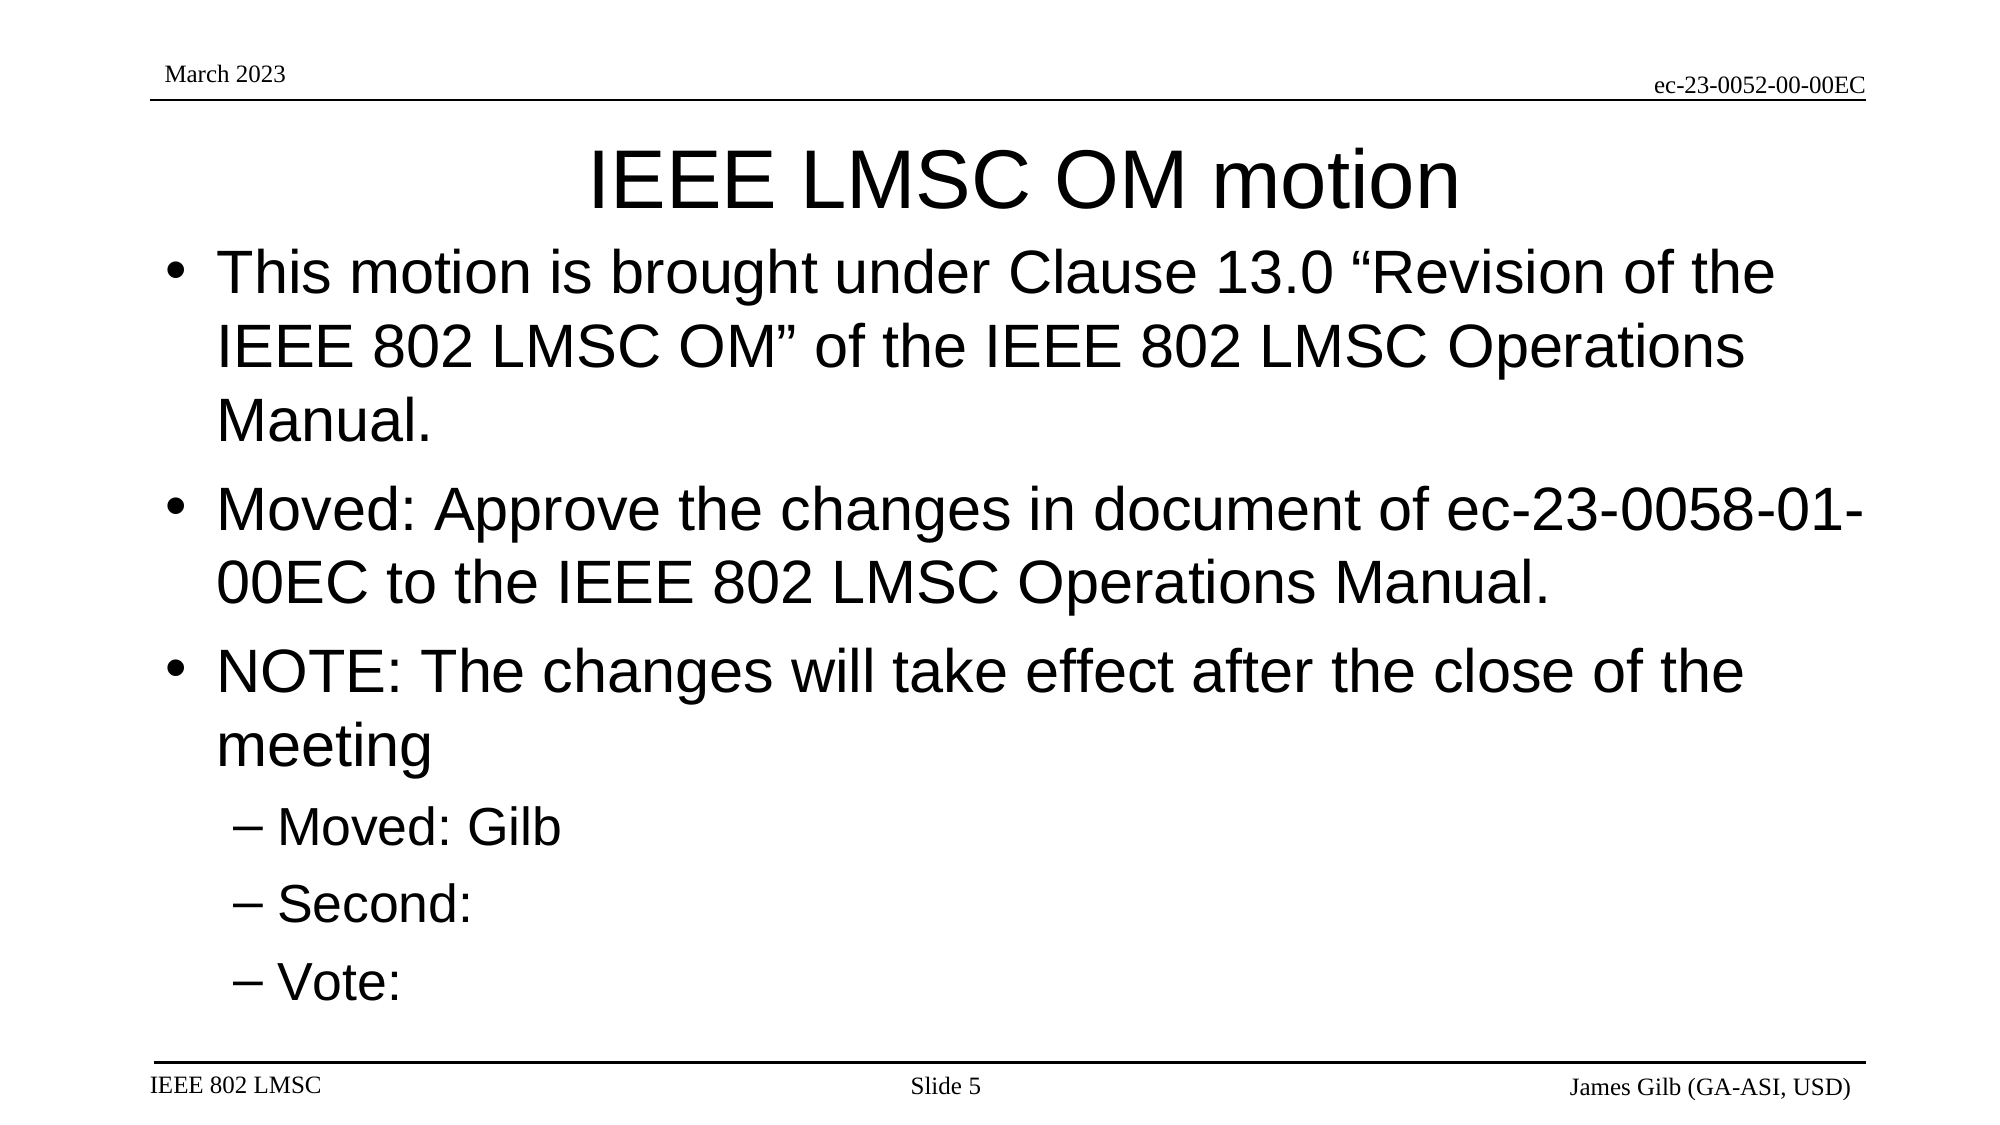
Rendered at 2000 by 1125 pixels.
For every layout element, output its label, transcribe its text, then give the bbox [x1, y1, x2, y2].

title IEEE LMSC OM motion [150, 112, 1900, 224]
list This motion is brought under Clause 13.0 “Revision of the IEEE 802 LMSC OM” of the IEEE 802 LMSC Operations Manual. Moved: Approve the changes in document of ec-23-0058-01-00EC to the IEEE 802 LMSC Operations Manual. NOTE: The changes will take effect after the close of the meeting Moved: Gilb Second: Vote: [149, 224, 1900, 1036]
